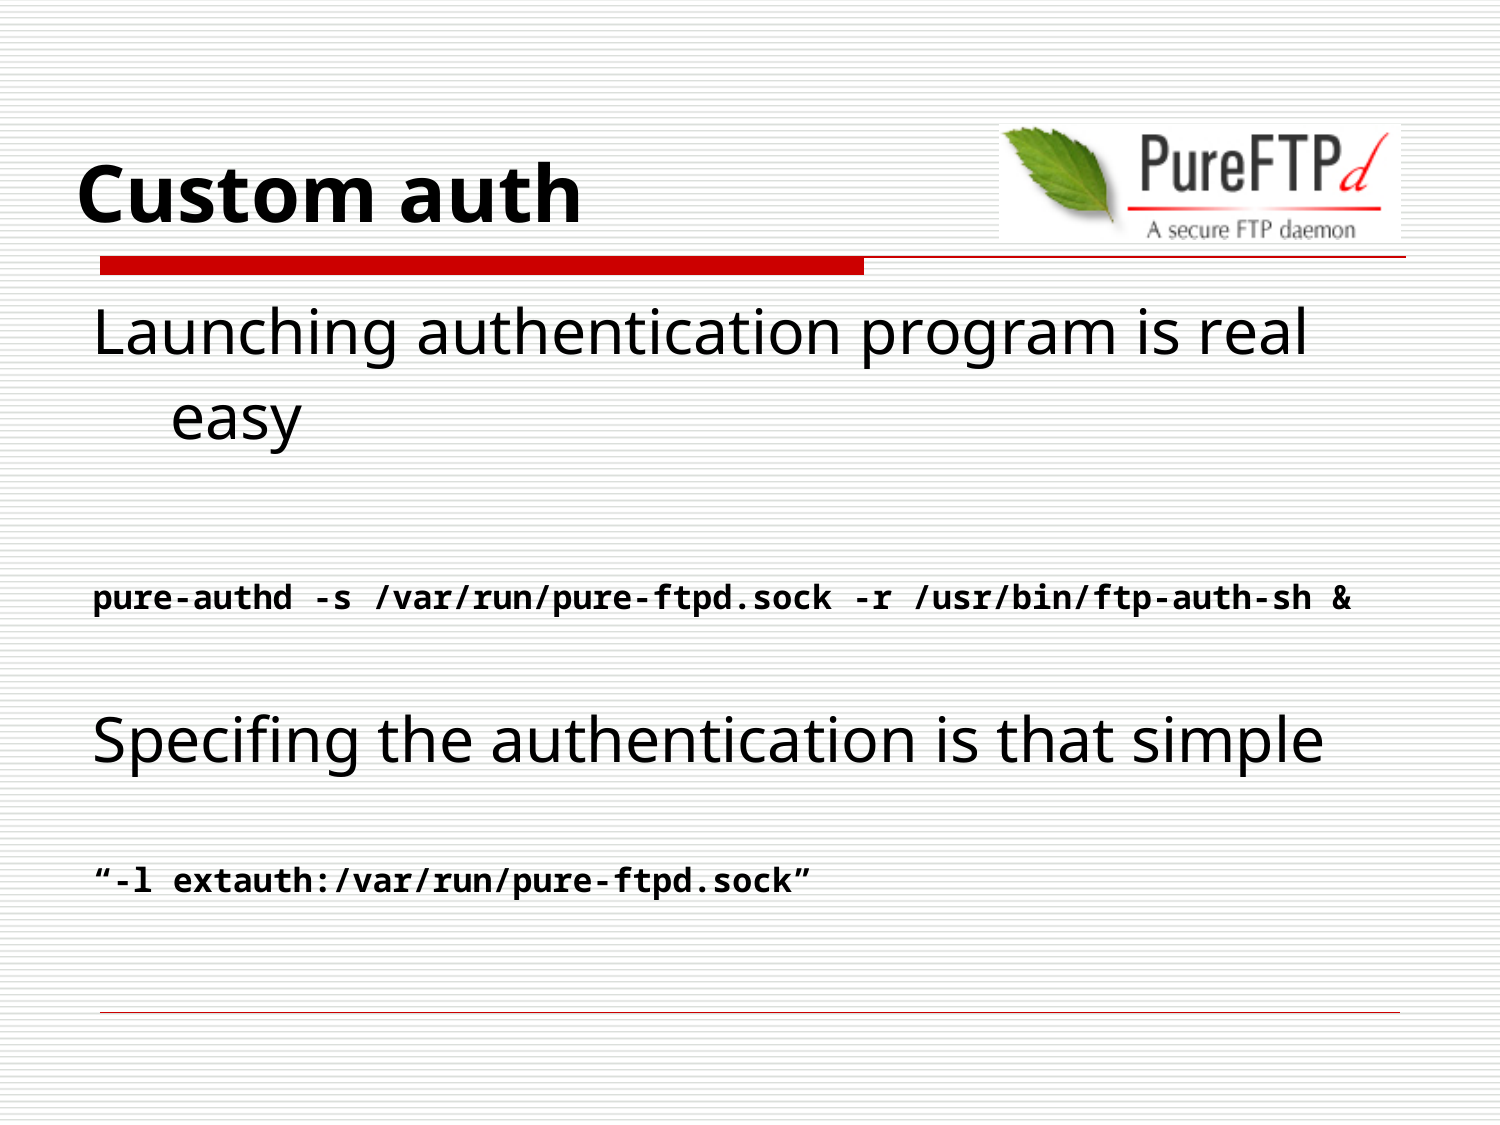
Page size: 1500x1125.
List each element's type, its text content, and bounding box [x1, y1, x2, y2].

title Custom auth [75, 120, 1388, 263]
list Launching authentication program is real easy pure-authd -s /var/run/pure-ftpd.sock -r /usr/bin/ftp-auth-sh & Specifing the authentication is that simple “-l extauth:/var/run/pure-ftpd.sock” [92, 287, 1406, 973]
picture [0, 0, 1500, 1125]
